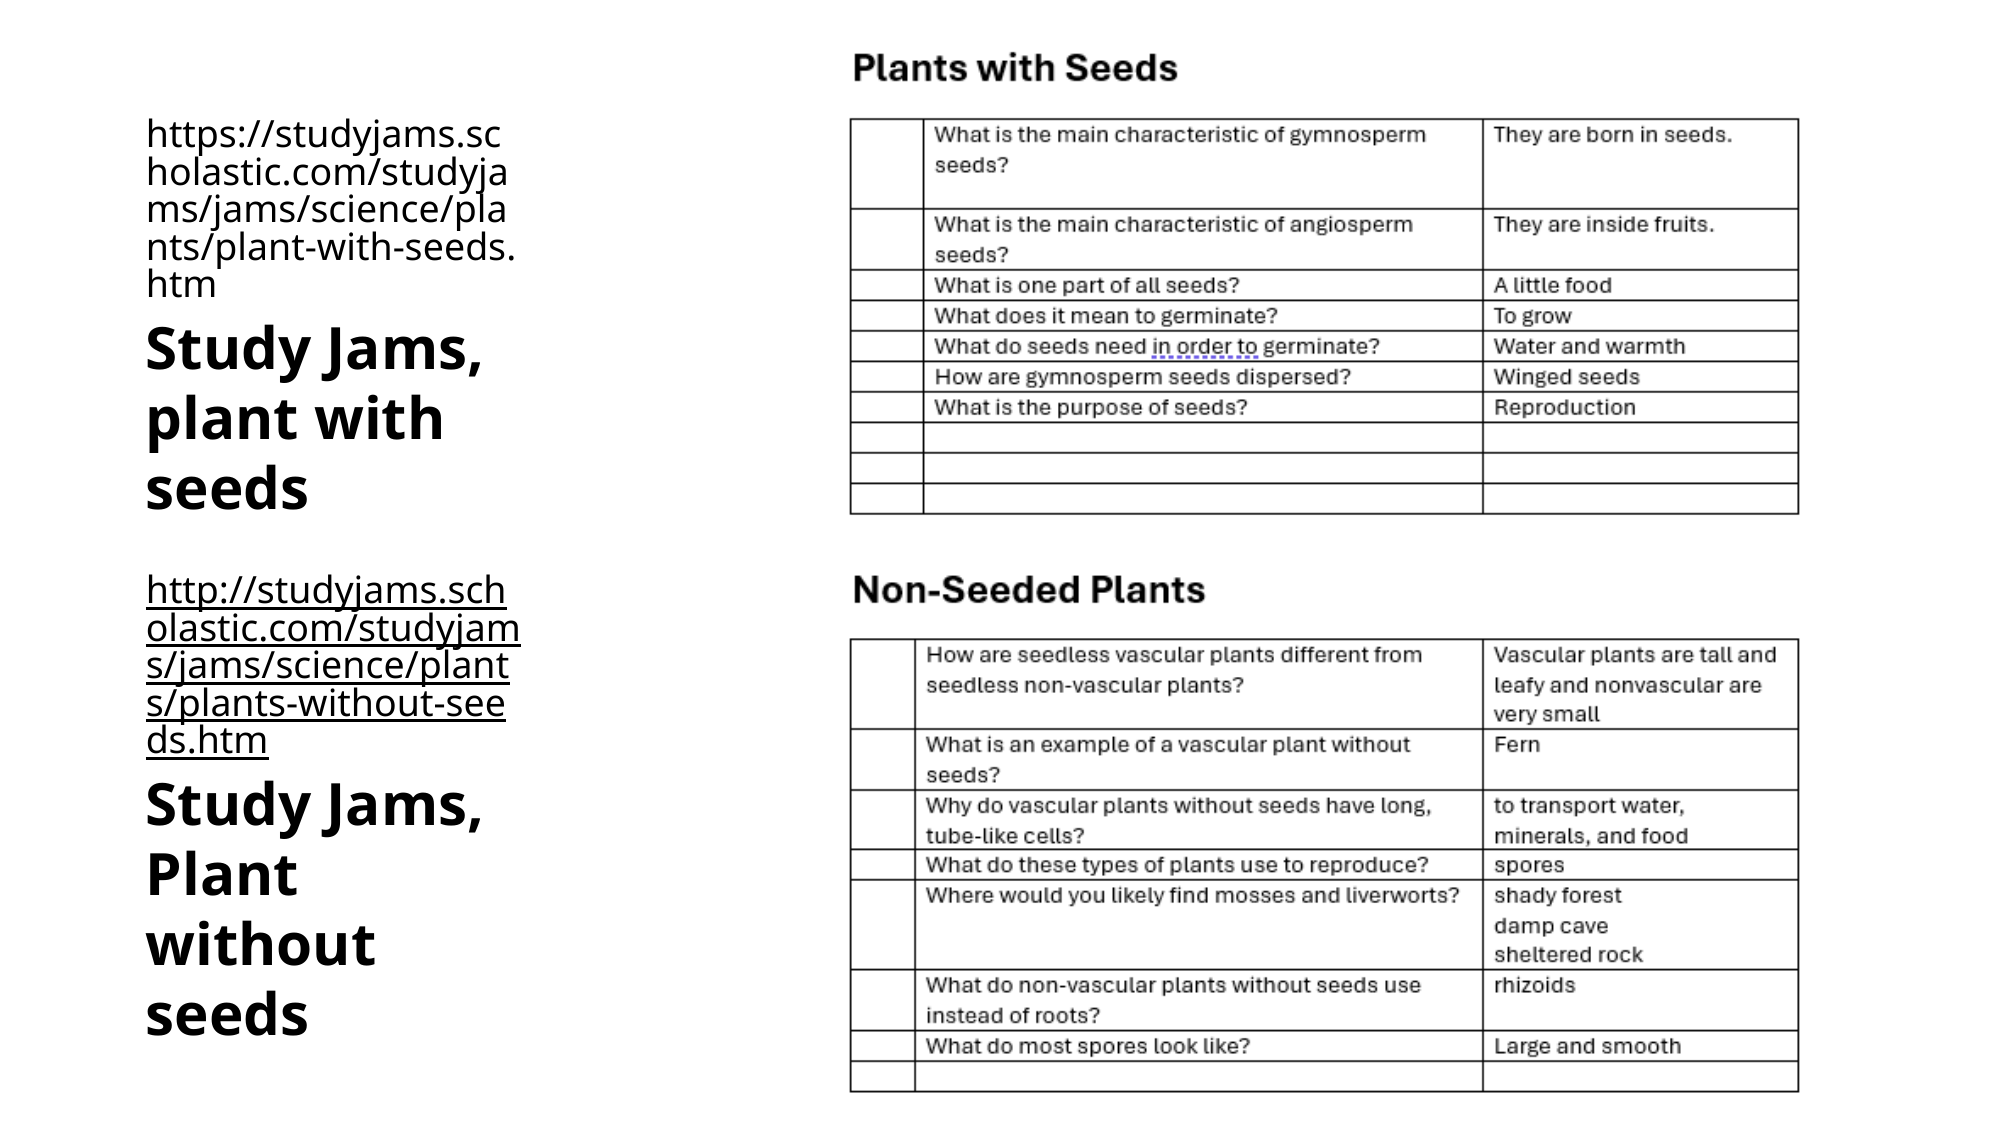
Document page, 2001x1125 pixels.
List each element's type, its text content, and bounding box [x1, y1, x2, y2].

text_box https://studyjams.scholastic.com/studyjams/jams/science/plants/plant-with-seeds.htm Study Jams, plant with seeds http://studyjams.scholastic.com/studyjams/jams/science/plants/plants-without-seeds.htm Study Jams, Plant without seeds [130, 102, 539, 997]
picture [801, 22, 1847, 1125]
